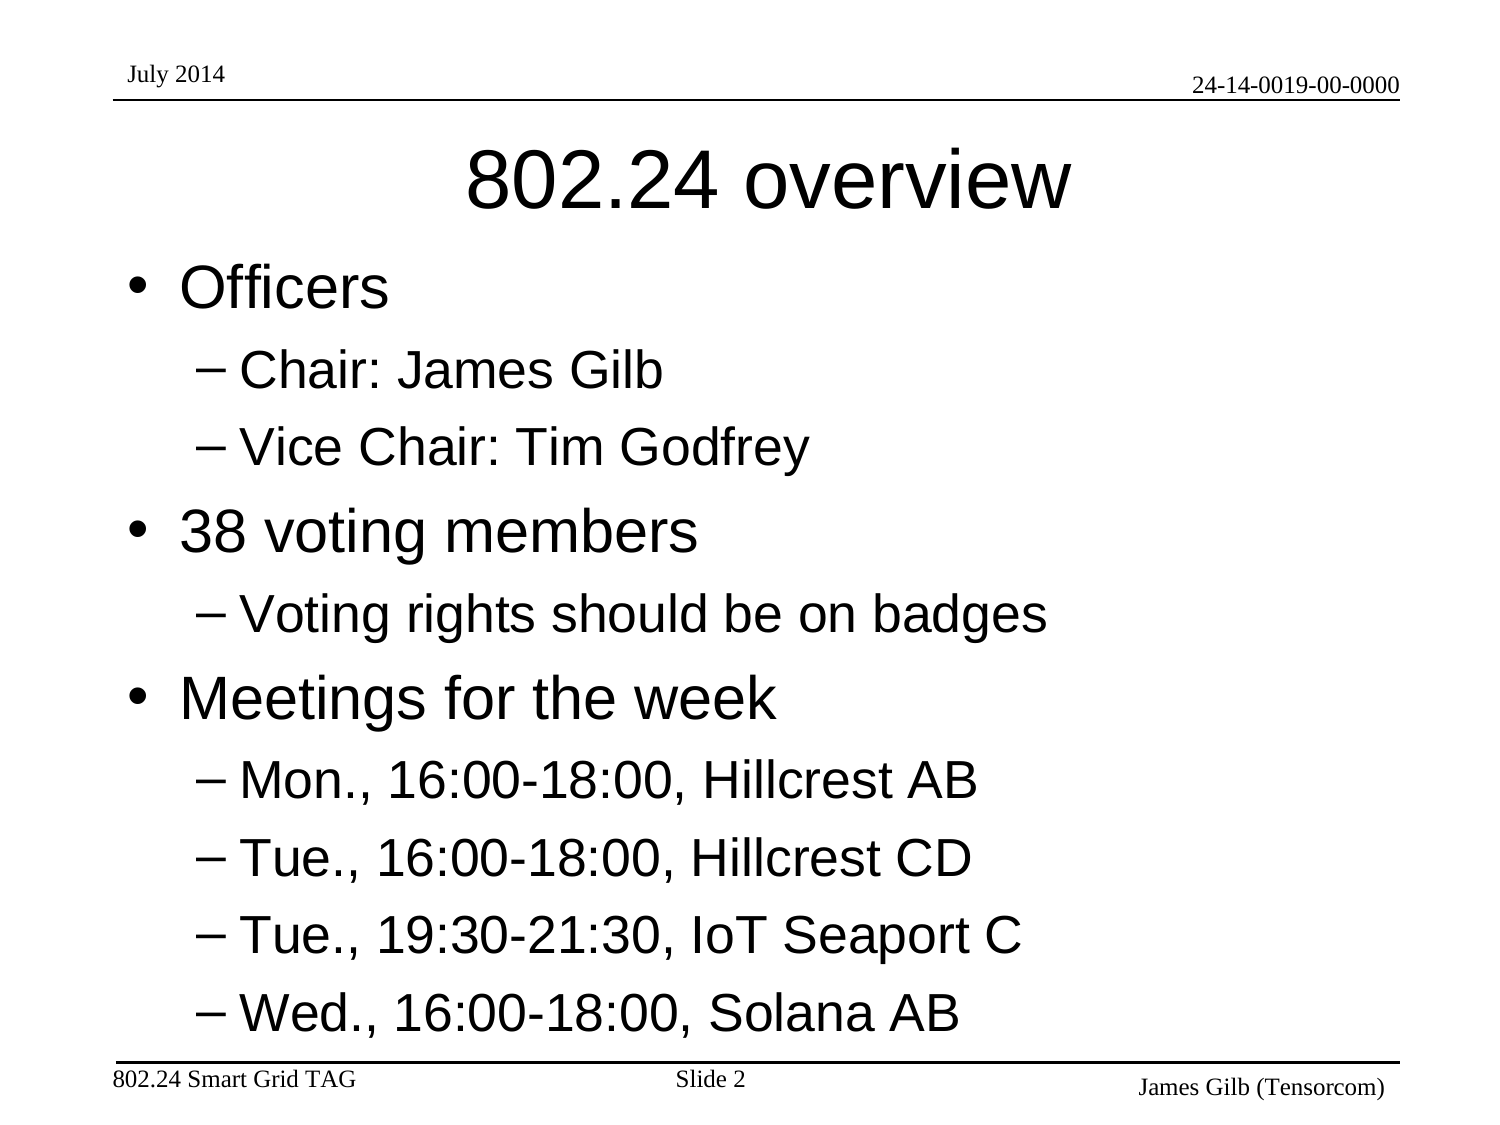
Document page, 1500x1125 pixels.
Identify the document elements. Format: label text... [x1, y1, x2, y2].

list Officers Chair: James Gilb Vice Chair: Tim Godfrey 38 voting members Voting rights should be on badges Meetings for the week Mon., 16:00-18:00, Hillcrest AB Tue., 16:00-18:00, Hillcrest CD Tue., 19:30-21:30, IoT Seaport C Wed., 16:00-18:00, Solana AB [112, 239, 1426, 1051]
title 802.24 overview [112, 112, 1426, 238]
